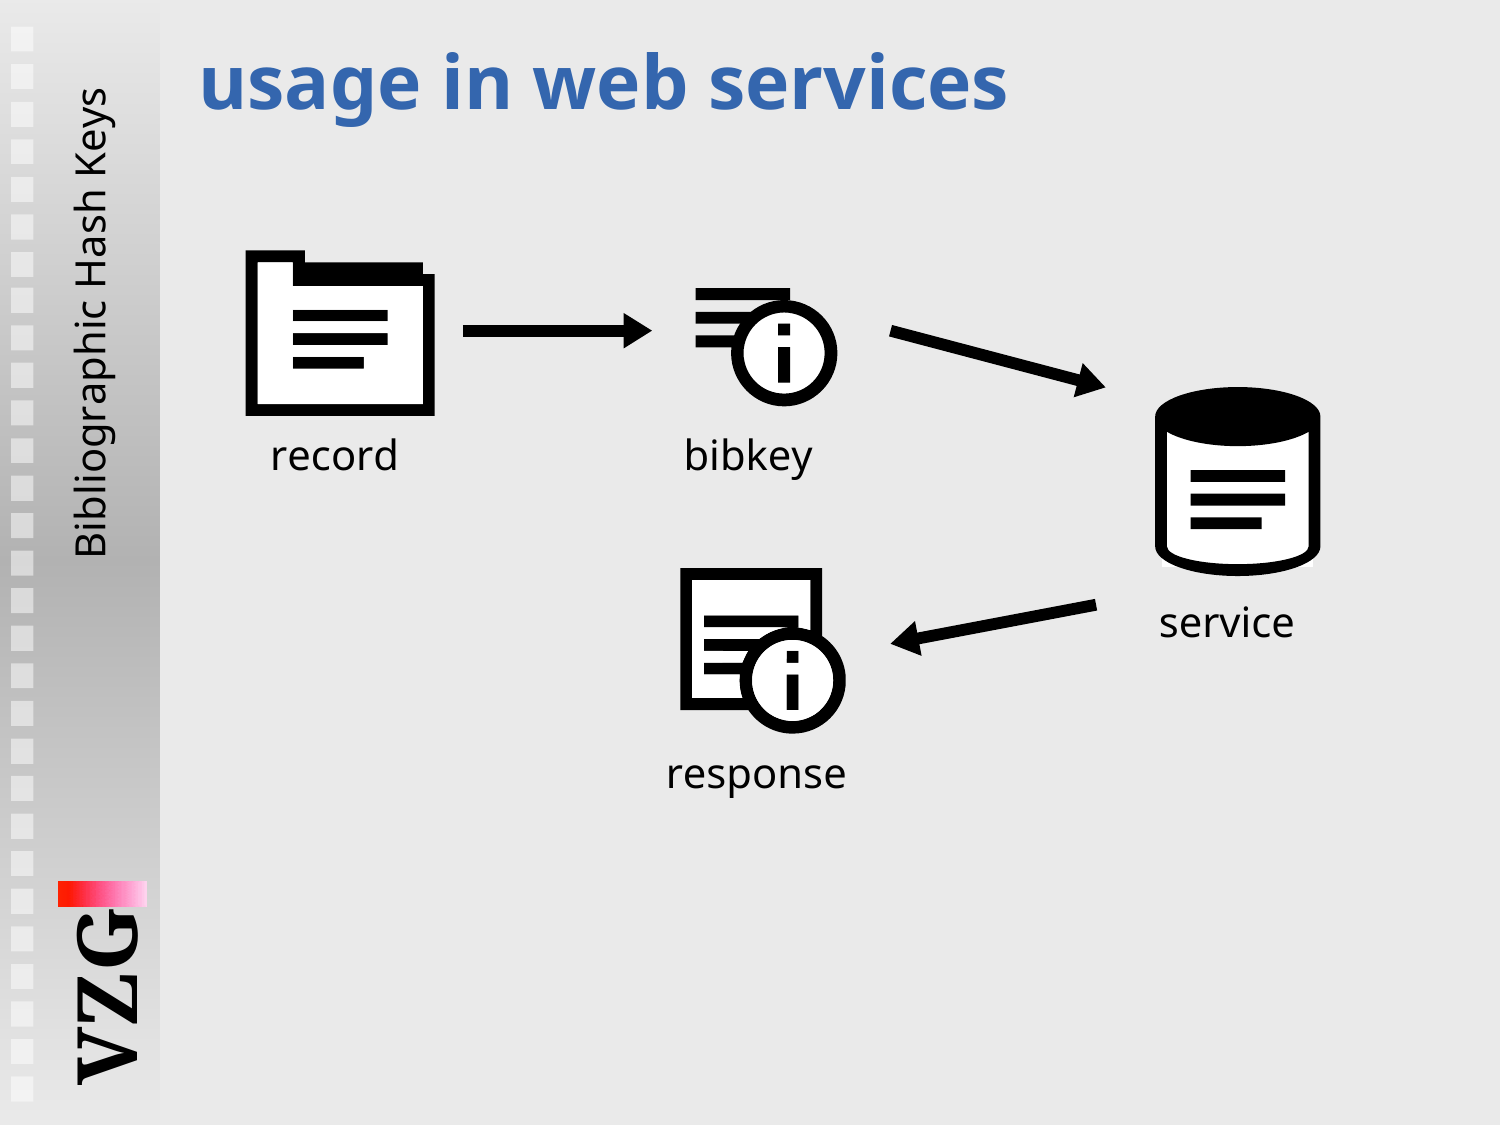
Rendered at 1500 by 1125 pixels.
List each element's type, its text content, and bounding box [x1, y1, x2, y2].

text_box [1155, 387, 1321, 577]
text_box record [255, 417, 419, 484]
title usage in web services [198, 25, 1418, 136]
text_box response [651, 736, 870, 803]
picture [656, 544, 846, 734]
text_box service [1144, 585, 1321, 652]
picture [245, 226, 435, 416]
text_box bibkey [668, 417, 836, 484]
picture [58, 881, 147, 907]
text_box [695, 288, 838, 407]
